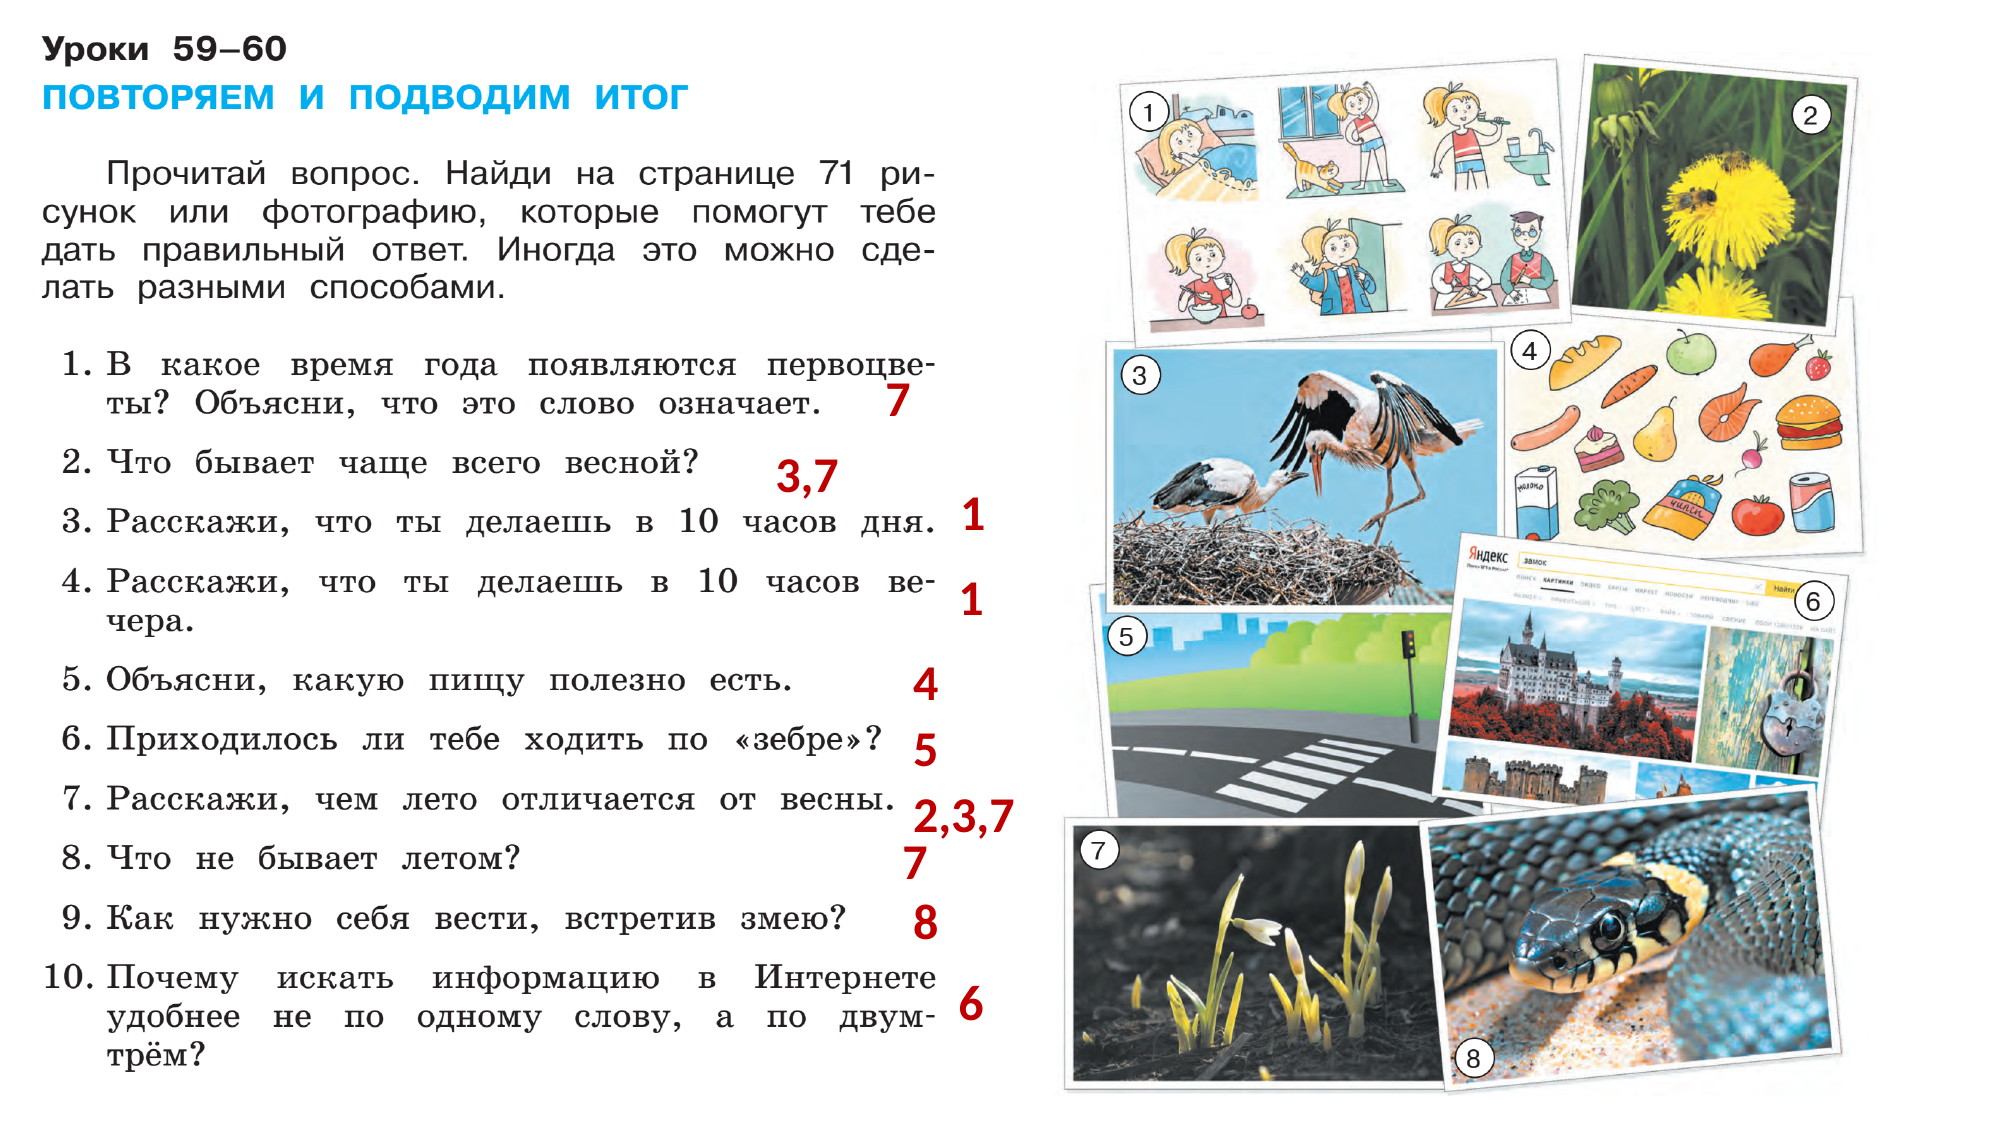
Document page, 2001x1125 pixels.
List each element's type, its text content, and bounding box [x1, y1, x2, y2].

text_box 6 [943, 962, 1000, 1039]
text_box 2,3,7 [898, 774, 1032, 851]
text_box 7 [887, 821, 944, 898]
text_box 7 [870, 359, 927, 436]
text_box 4 [898, 642, 955, 709]
text_box 5 [898, 709, 955, 774]
text_box 8 [898, 881, 955, 958]
text_box 1 [943, 557, 1000, 634]
text_box 3,7 [760, 435, 855, 511]
picture [1054, 20, 1879, 1096]
picture [20, 9, 946, 1116]
text_box 1 [945, 472, 1001, 549]
